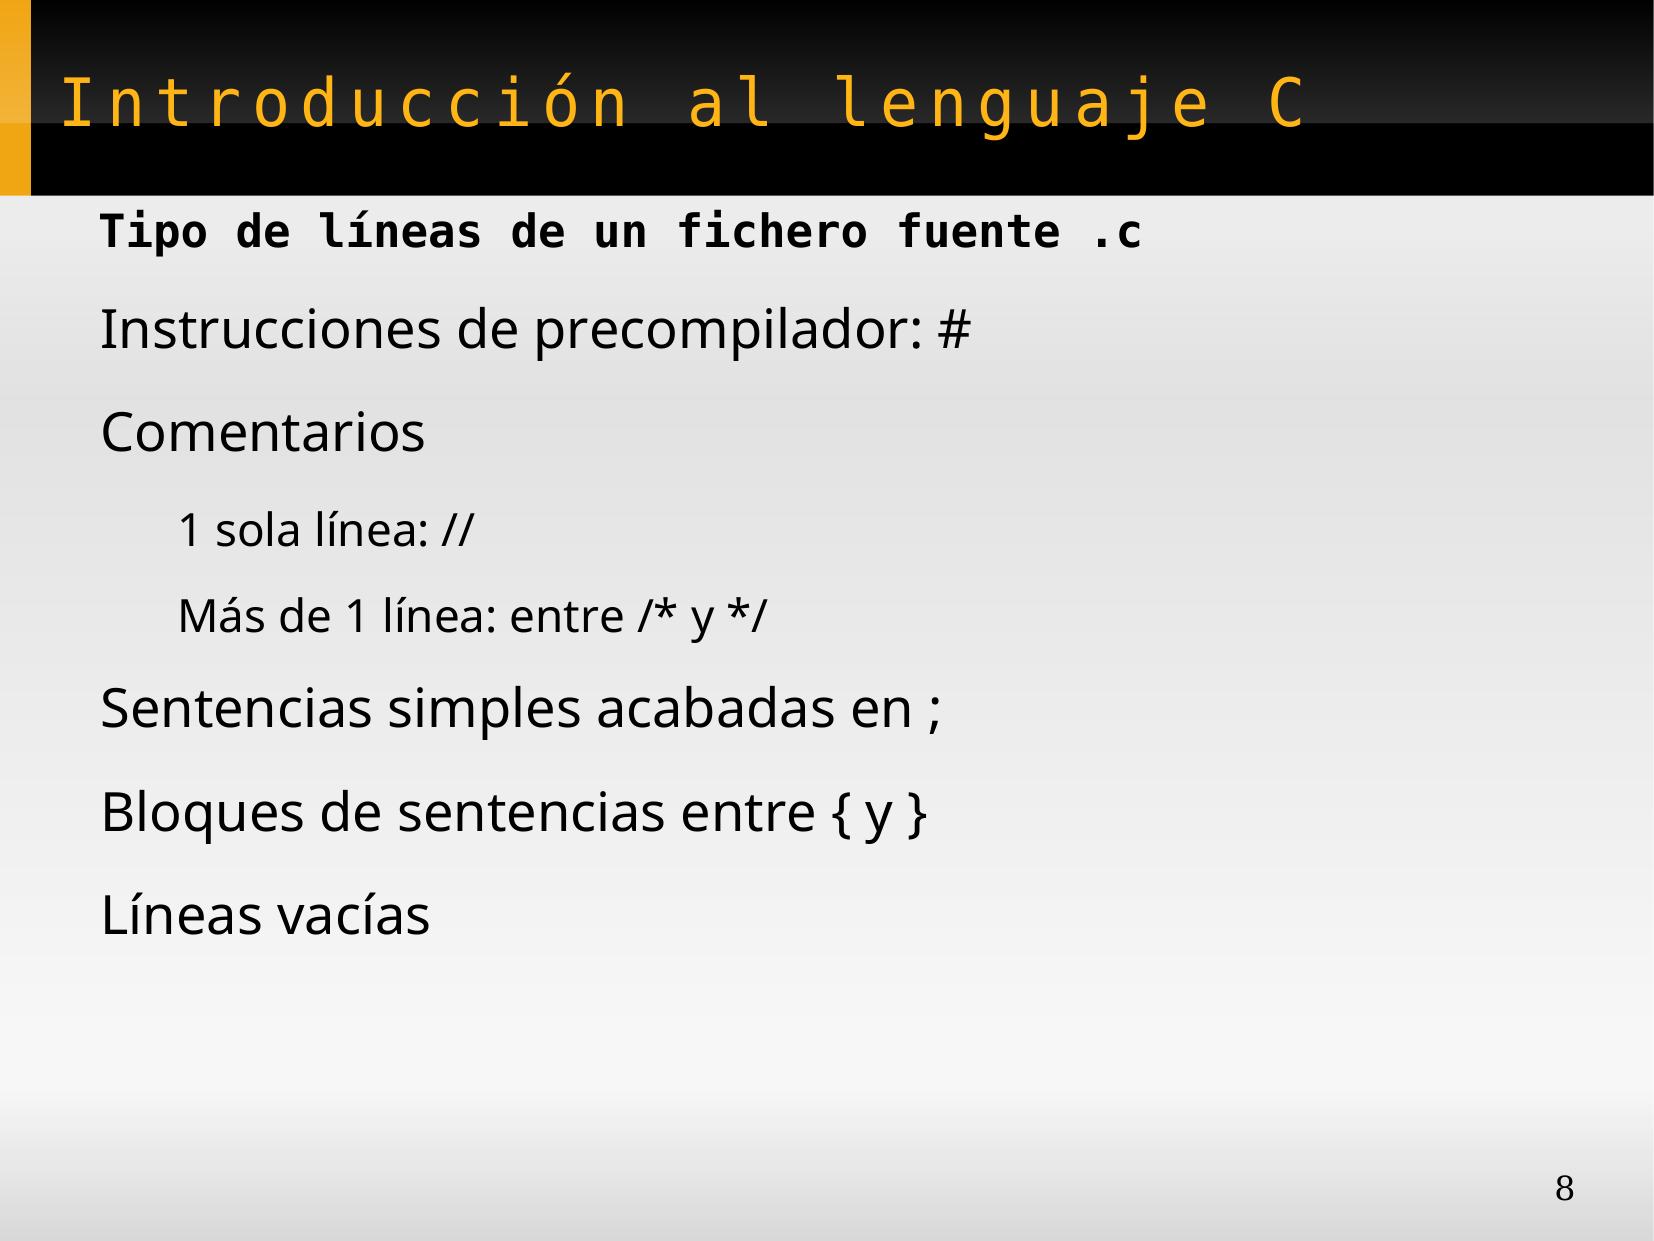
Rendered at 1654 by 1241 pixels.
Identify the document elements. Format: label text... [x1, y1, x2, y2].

picture [0, 0, 1654, 1241]
title Introducción al lenguaje C [59, 29, 1506, 178]
list Instrucciones de precompilador: # Comentarios 1 sola línea: // Más de 1 línea: entre /* y */ Sentencias simples acabadas en ; Bloques de sentencias entre { y } Líneas vacías [82, 290, 1571, 1109]
text_box Tipo de líneas de un fichero fuente .c [83, 197, 1158, 266]
